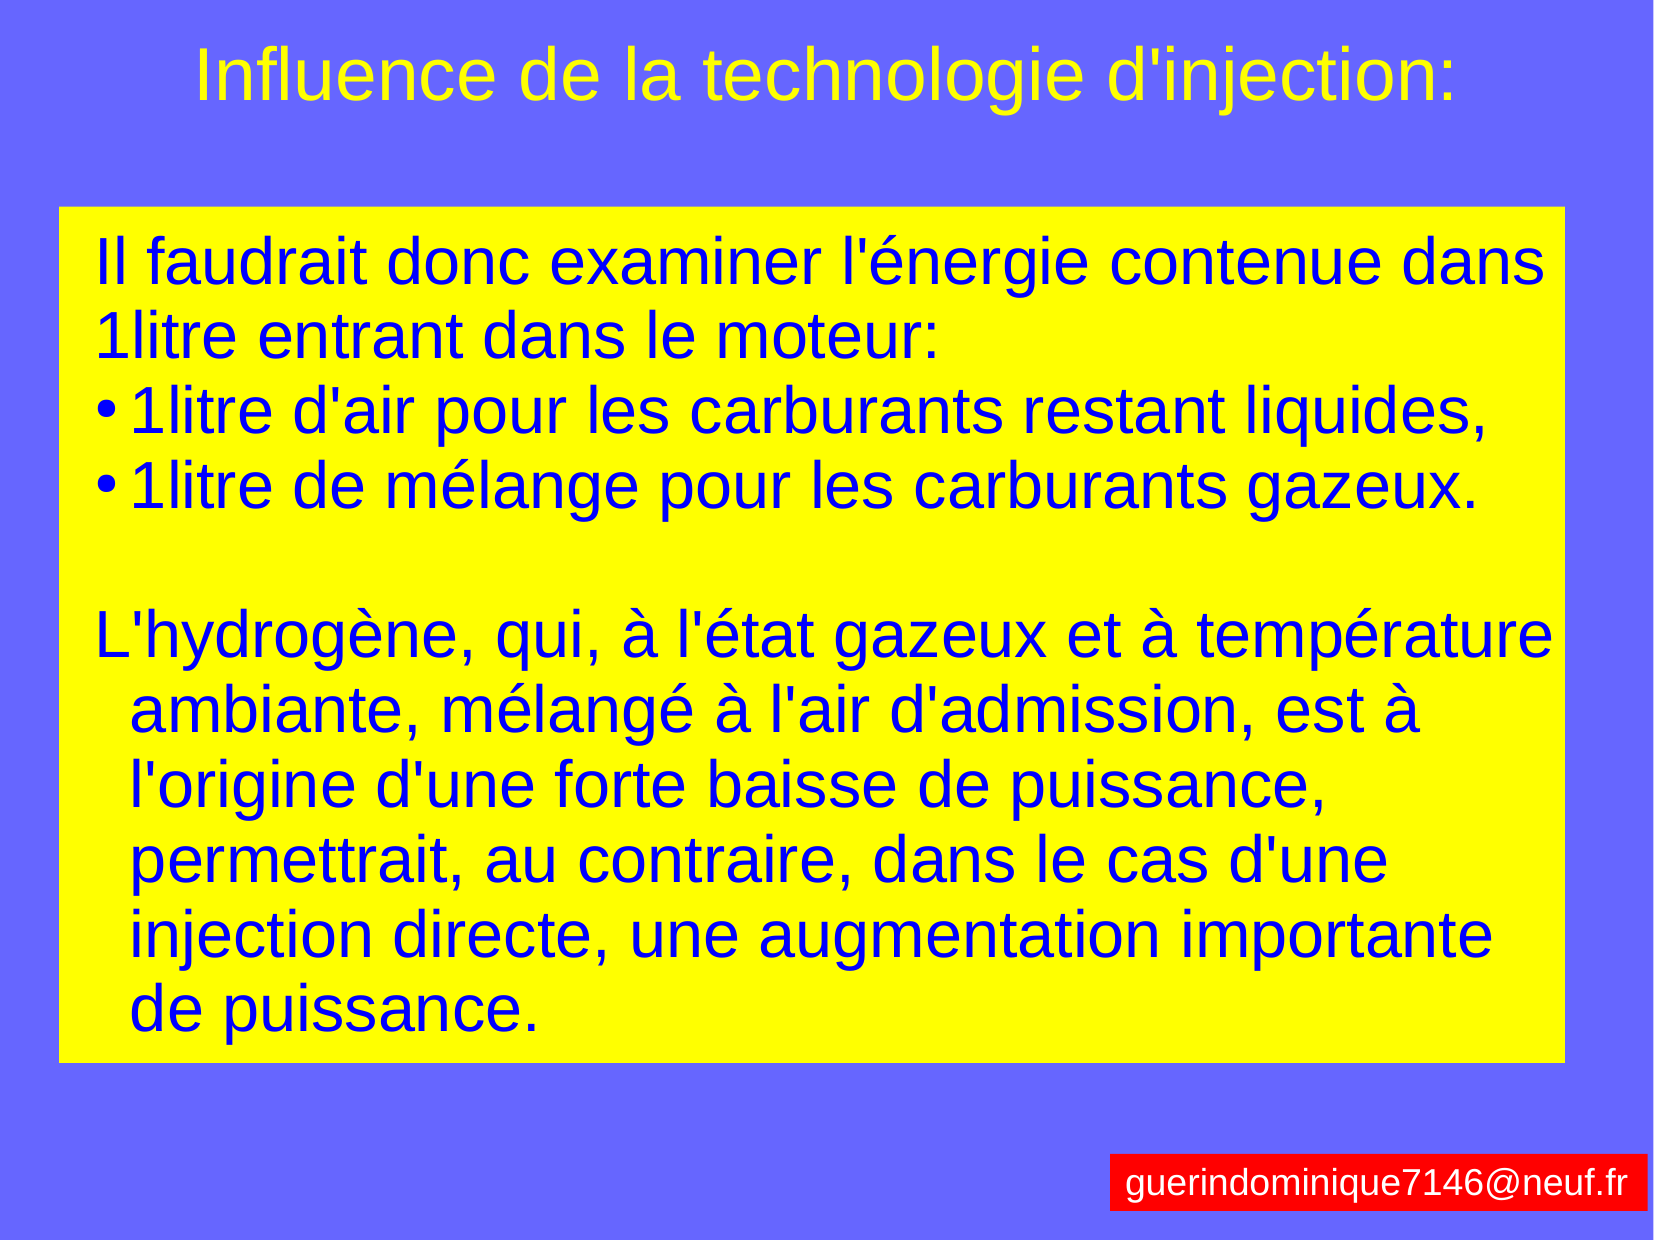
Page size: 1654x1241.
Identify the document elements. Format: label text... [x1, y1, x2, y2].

subtitle Il faudrait donc examiner l'énergie contenue dans 1litre entrant dans le moteur: 1litre d'air pour les carburants restant liquides, 1litre de mélange pour les carburants gazeux. L'hydrogène, qui, à l'état gazeux et à température ambiante, mélangé à l'air d'admission, est à l'origine d'une forte baisse de puissance, permettrait, au contraire, dans le cas d'une injection directe, une augmentation importante de puissance. [59, 206, 1565, 1063]
text_box guerindominique7146@neuf.fr [1110, 1153, 1648, 1211]
title Influence de la technologie d'injection: [29, 29, 1625, 121]
